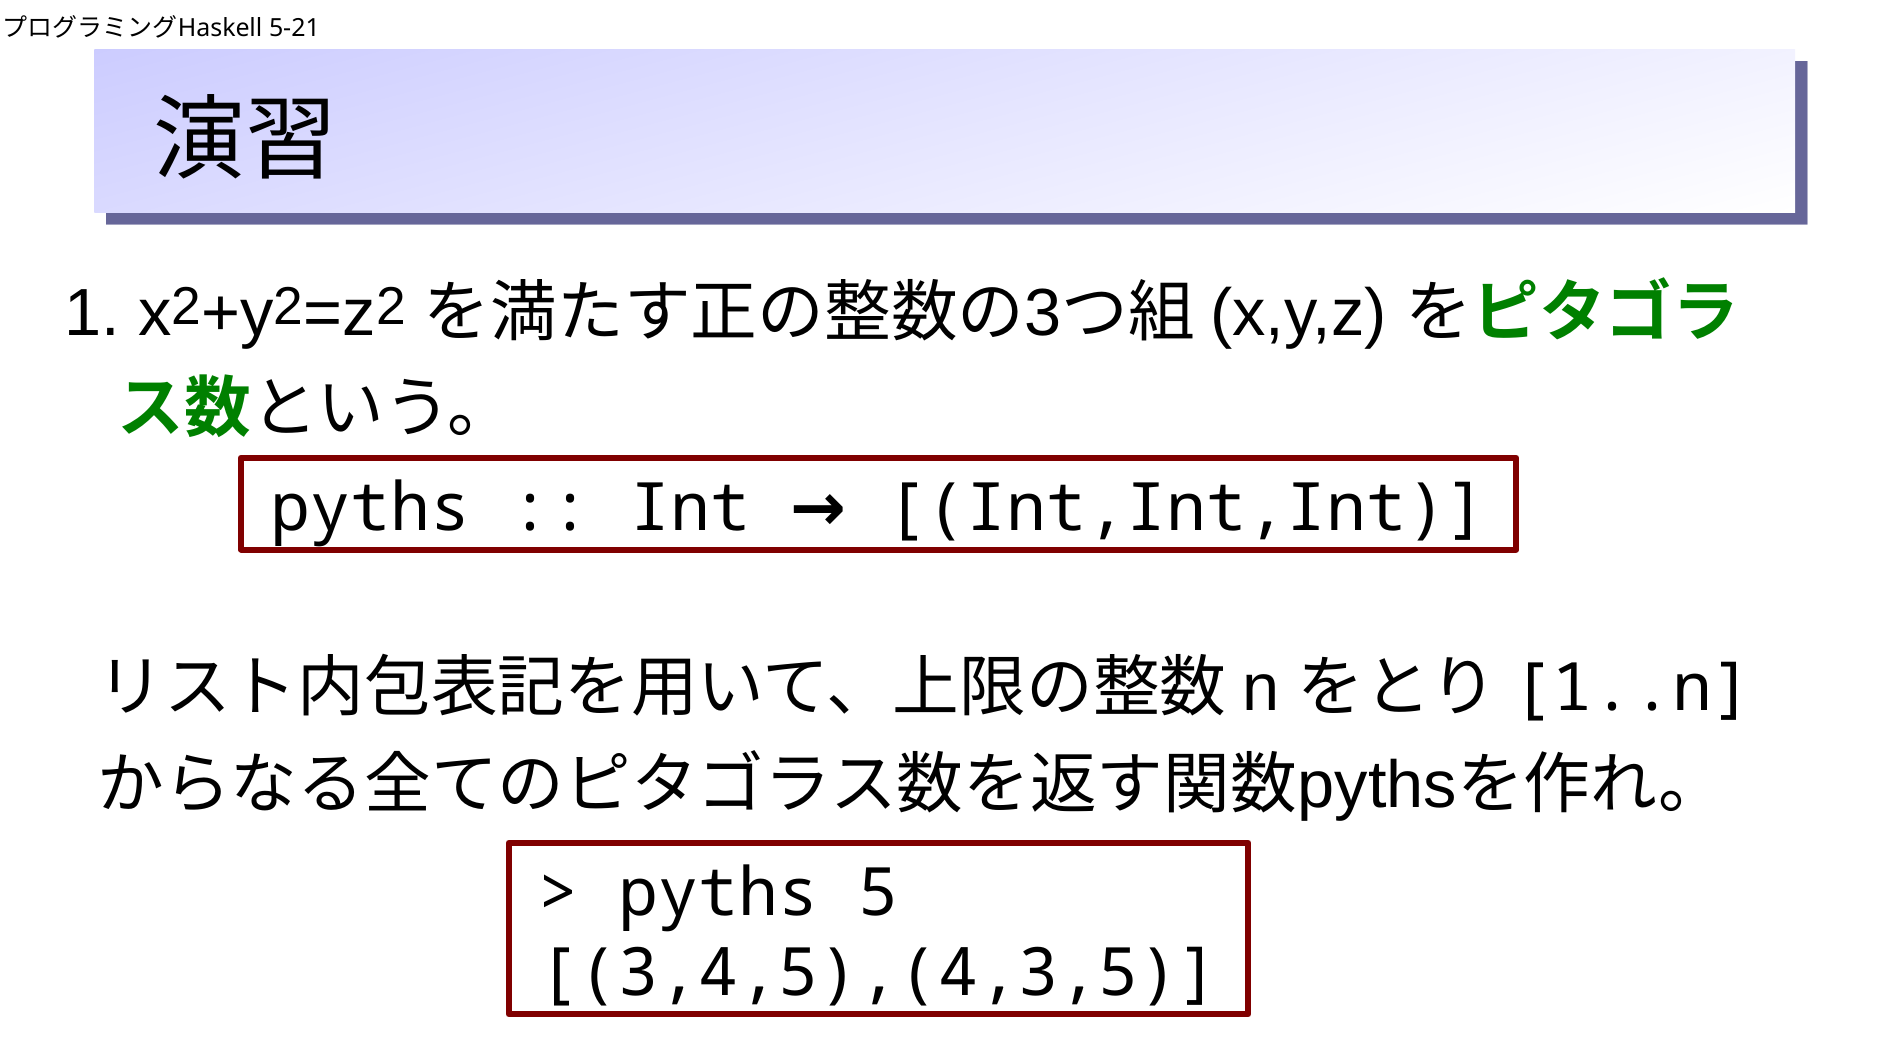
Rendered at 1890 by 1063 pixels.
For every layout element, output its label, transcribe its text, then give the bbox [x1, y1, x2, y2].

title 演習 [94, 49, 1796, 213]
list リスト内包表記を用いて、上限の整数 n をとり [1..n] からなる全てのピタゴラス数を返す関数pythsを作れ。 [94, 630, 1796, 789]
text_box > pyths 5 [(3,4,5),(4,3,5)] [508, 842, 1249, 1015]
list x2+y2=z2 を満たす正の整数の3つ組 (x,y,z) をピタゴラス数という。 [43, 254, 1807, 404]
text_box pyths :: Int → [(Int,Int,Int)] [241, 457, 1517, 550]
